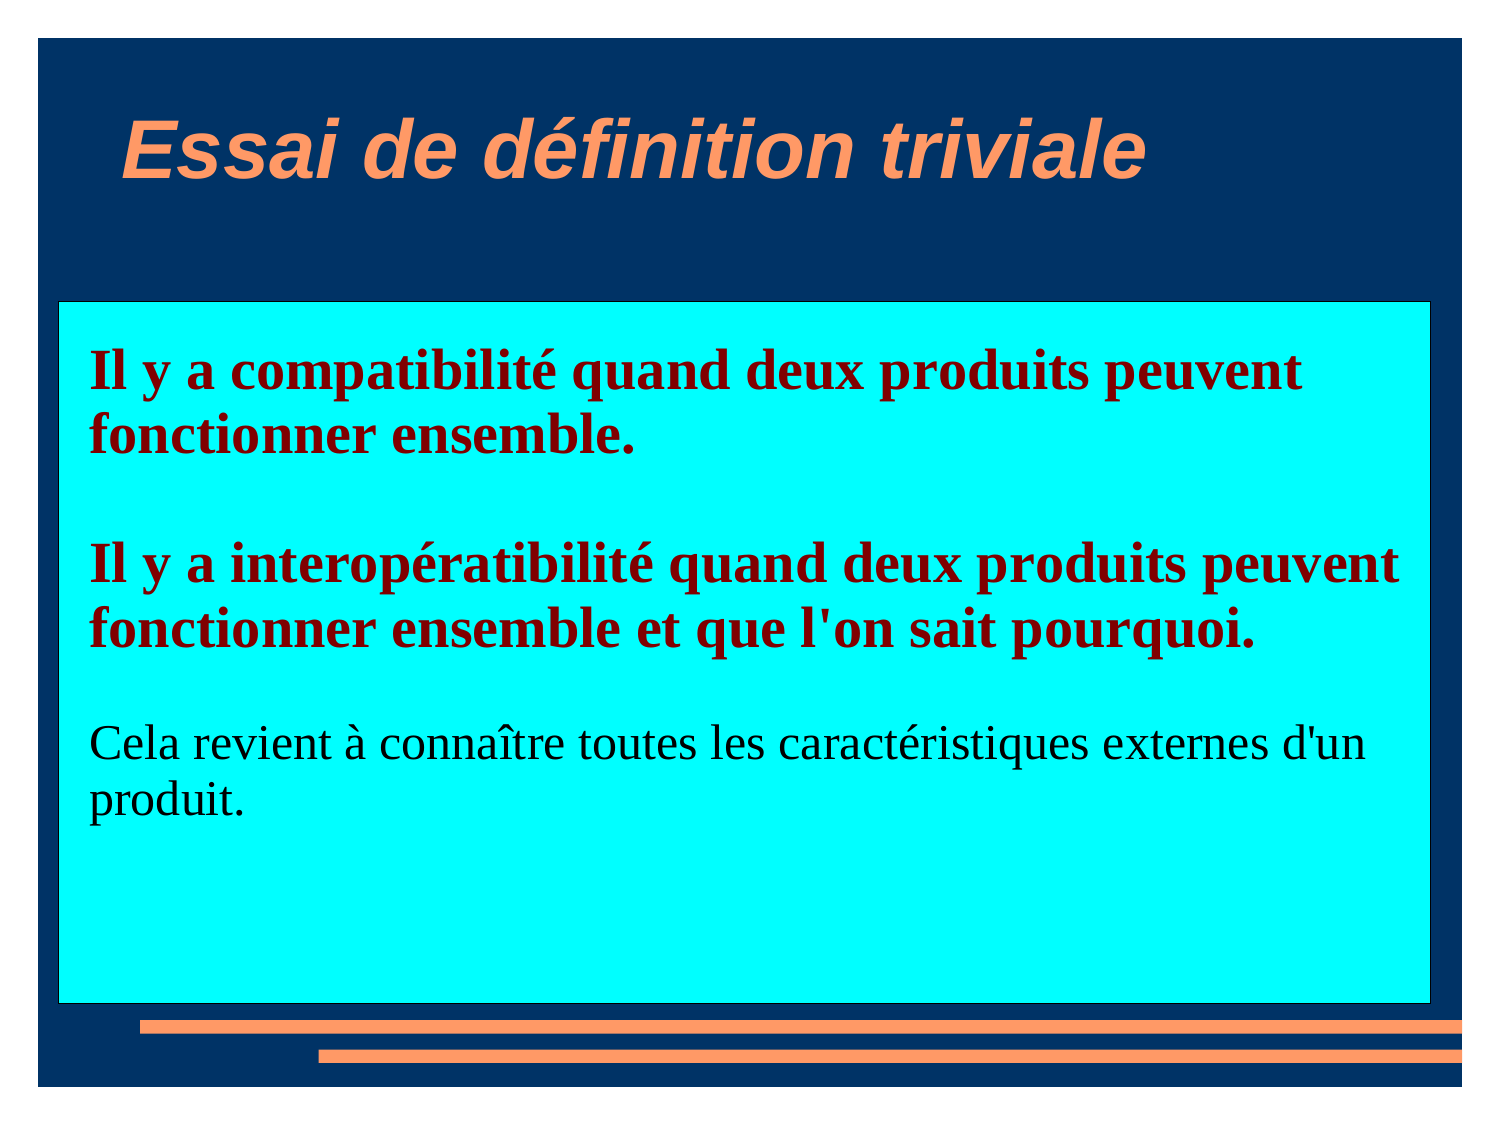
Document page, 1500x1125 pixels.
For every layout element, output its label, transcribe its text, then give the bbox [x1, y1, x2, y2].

text_box Il y a compatibilité quand deux produits peuvent fonctionner ensemble. Il y a interopératibilité quand deux produits peuvent fonctionner ensemble et que l'on sait pourquoi. Cela revient à connaître toutes les caractéristiques externes d'un produit. [89, 337, 1411, 963]
title Essai de définition triviale [121, 46, 1500, 254]
text_box [58, 301, 1431, 1004]
